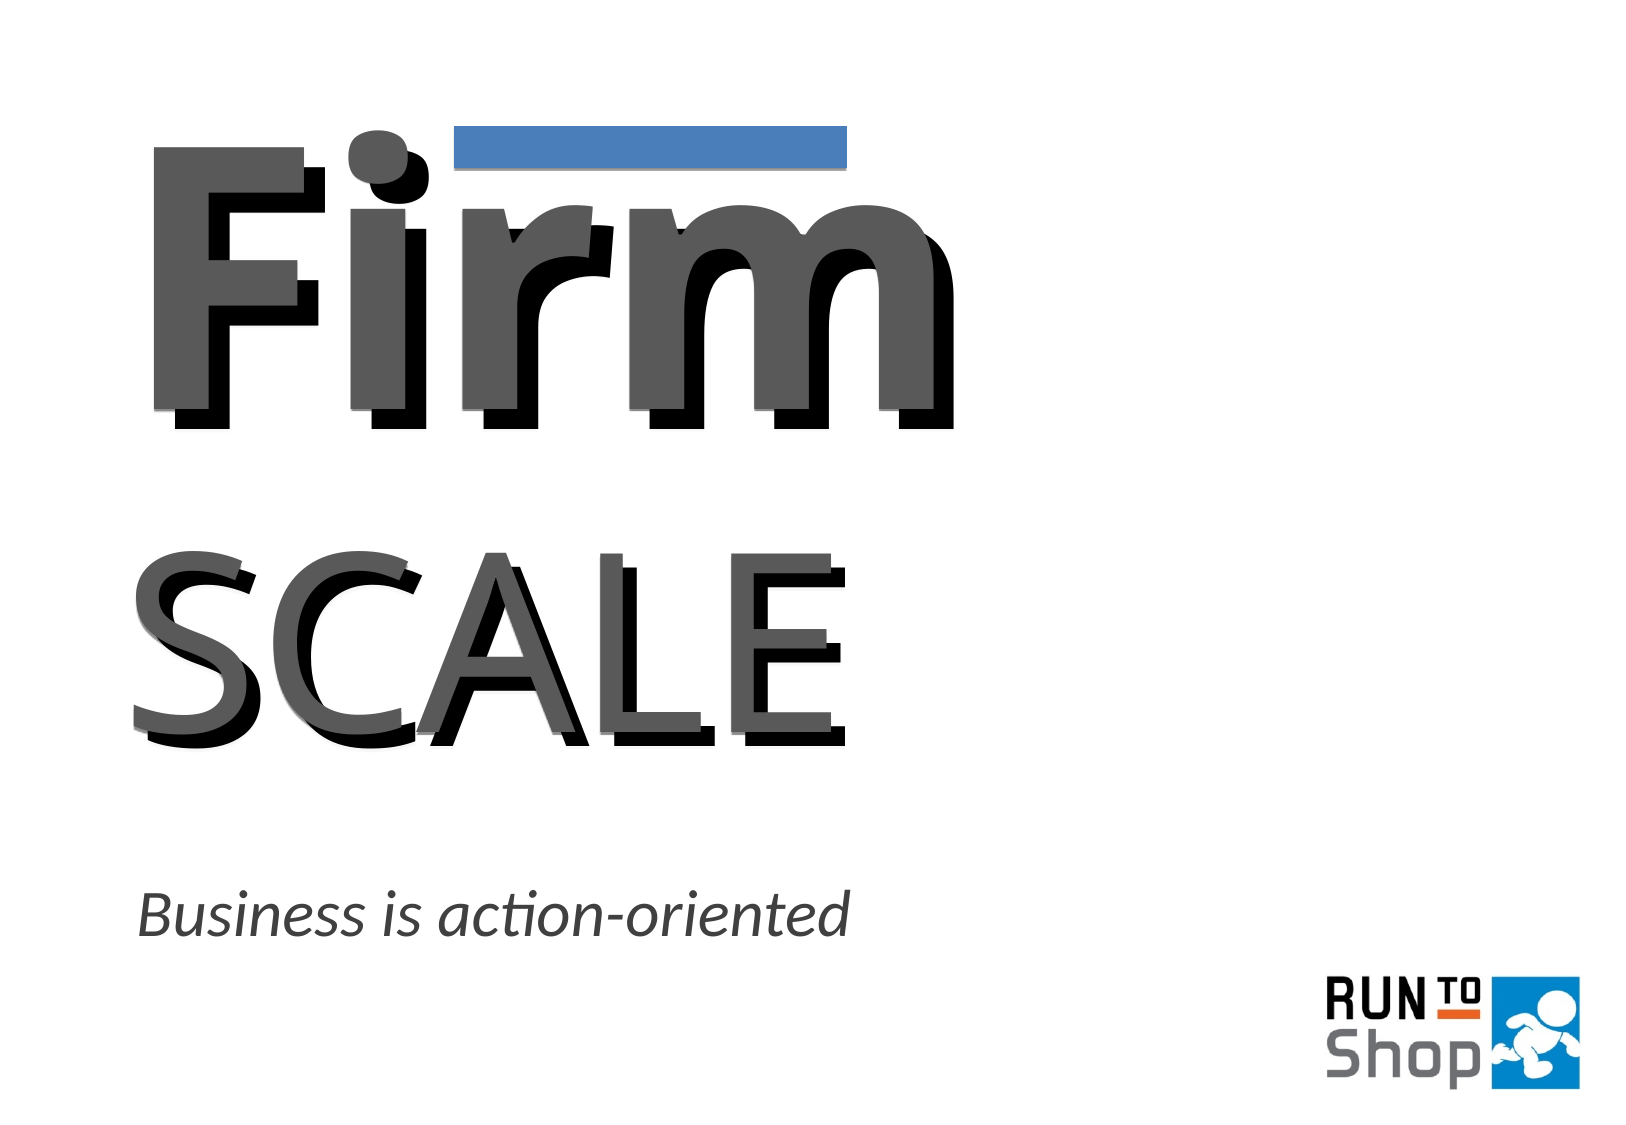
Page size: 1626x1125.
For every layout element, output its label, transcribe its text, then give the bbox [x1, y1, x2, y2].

picture [1324, 975, 1581, 1091]
text_box Firm SCALE [121, 42, 1351, 965]
text_box Business is action-oriented [121, 822, 954, 962]
